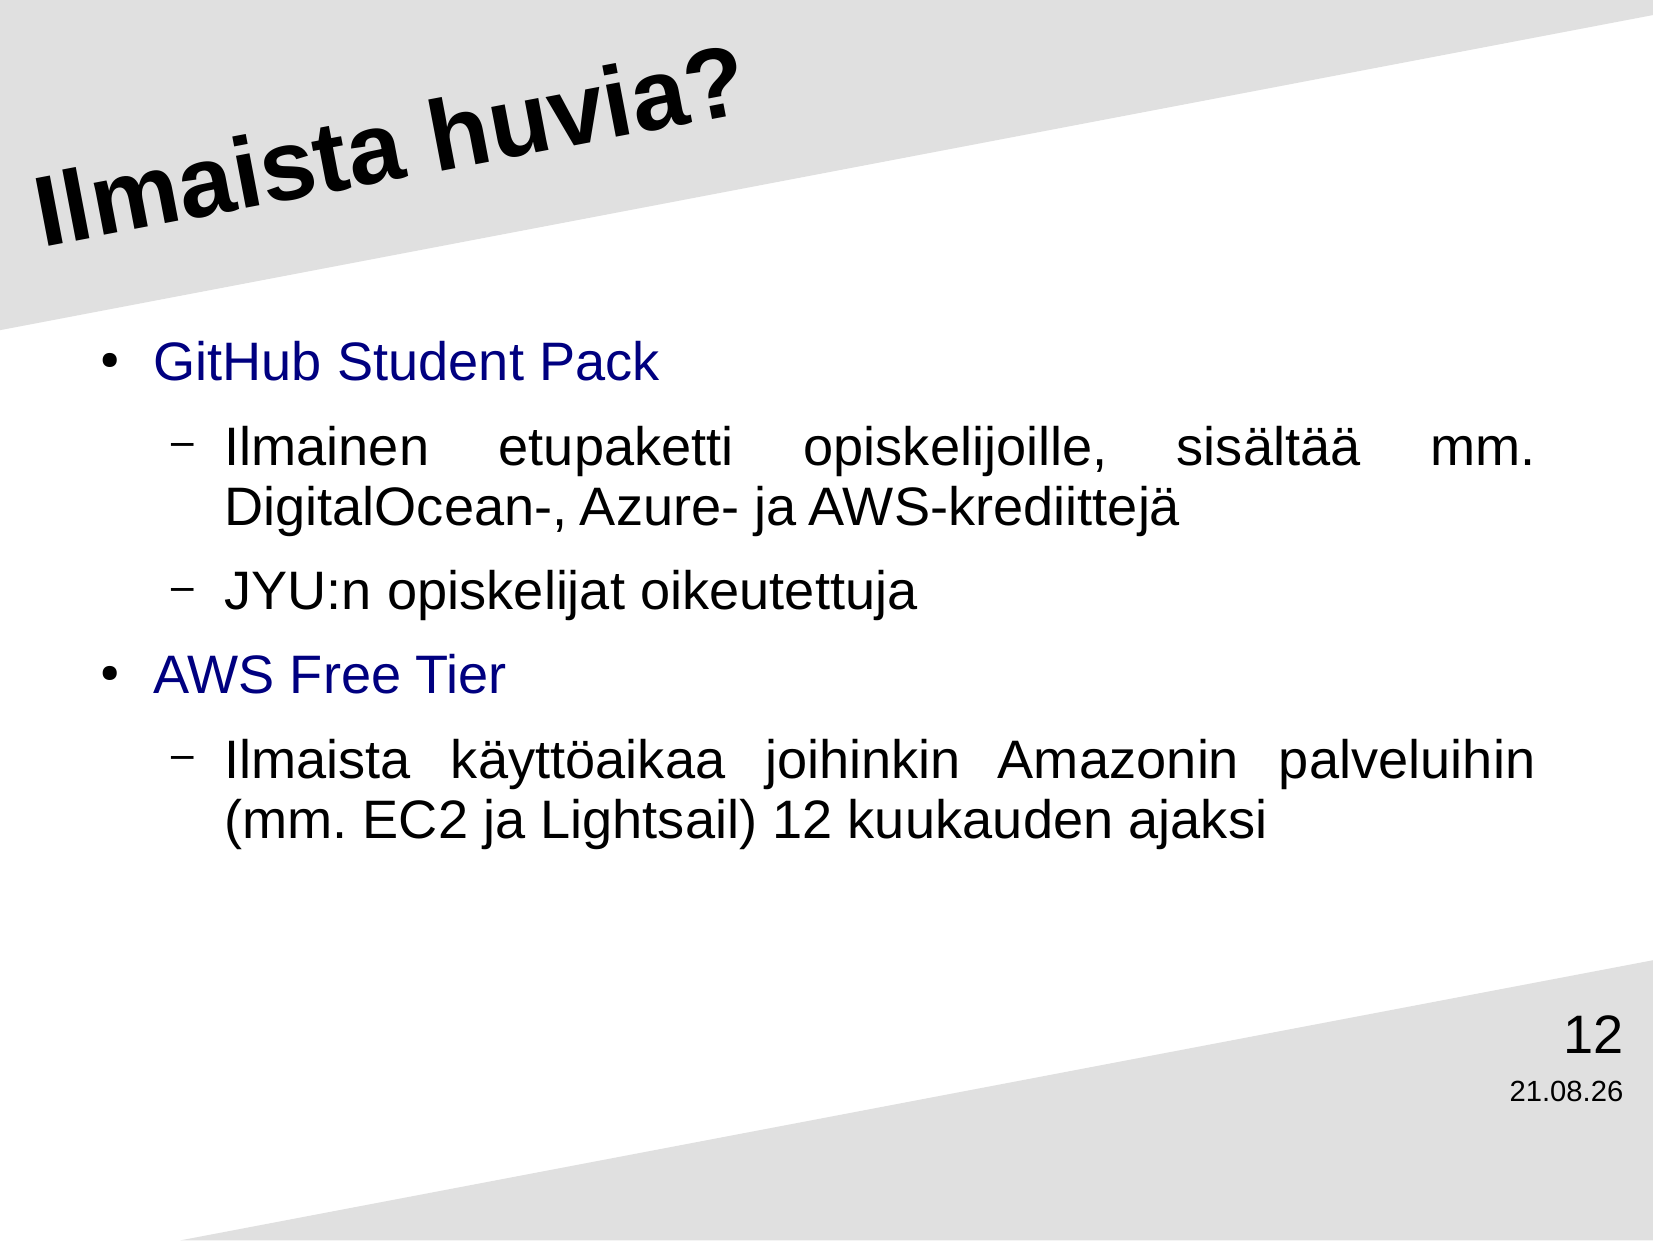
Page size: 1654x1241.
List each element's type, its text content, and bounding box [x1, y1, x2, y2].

list GitHub Student Pack Ilmainen etupaketti opiskelijoille, sisältää mm. DigitalOcean-, Azure- ja AWS-krediittejä JYU:n opiskelijat oikeutettuja AWS Free Tier Ilmaista käyttöaikaa joihinkin Amazonin palveluihin (mm. EC2 ja Lightsail) 12 kuukauden ajaksi [82, 331, 1538, 1052]
title Ilmaista huvia? [16, 0, 1518, 315]
